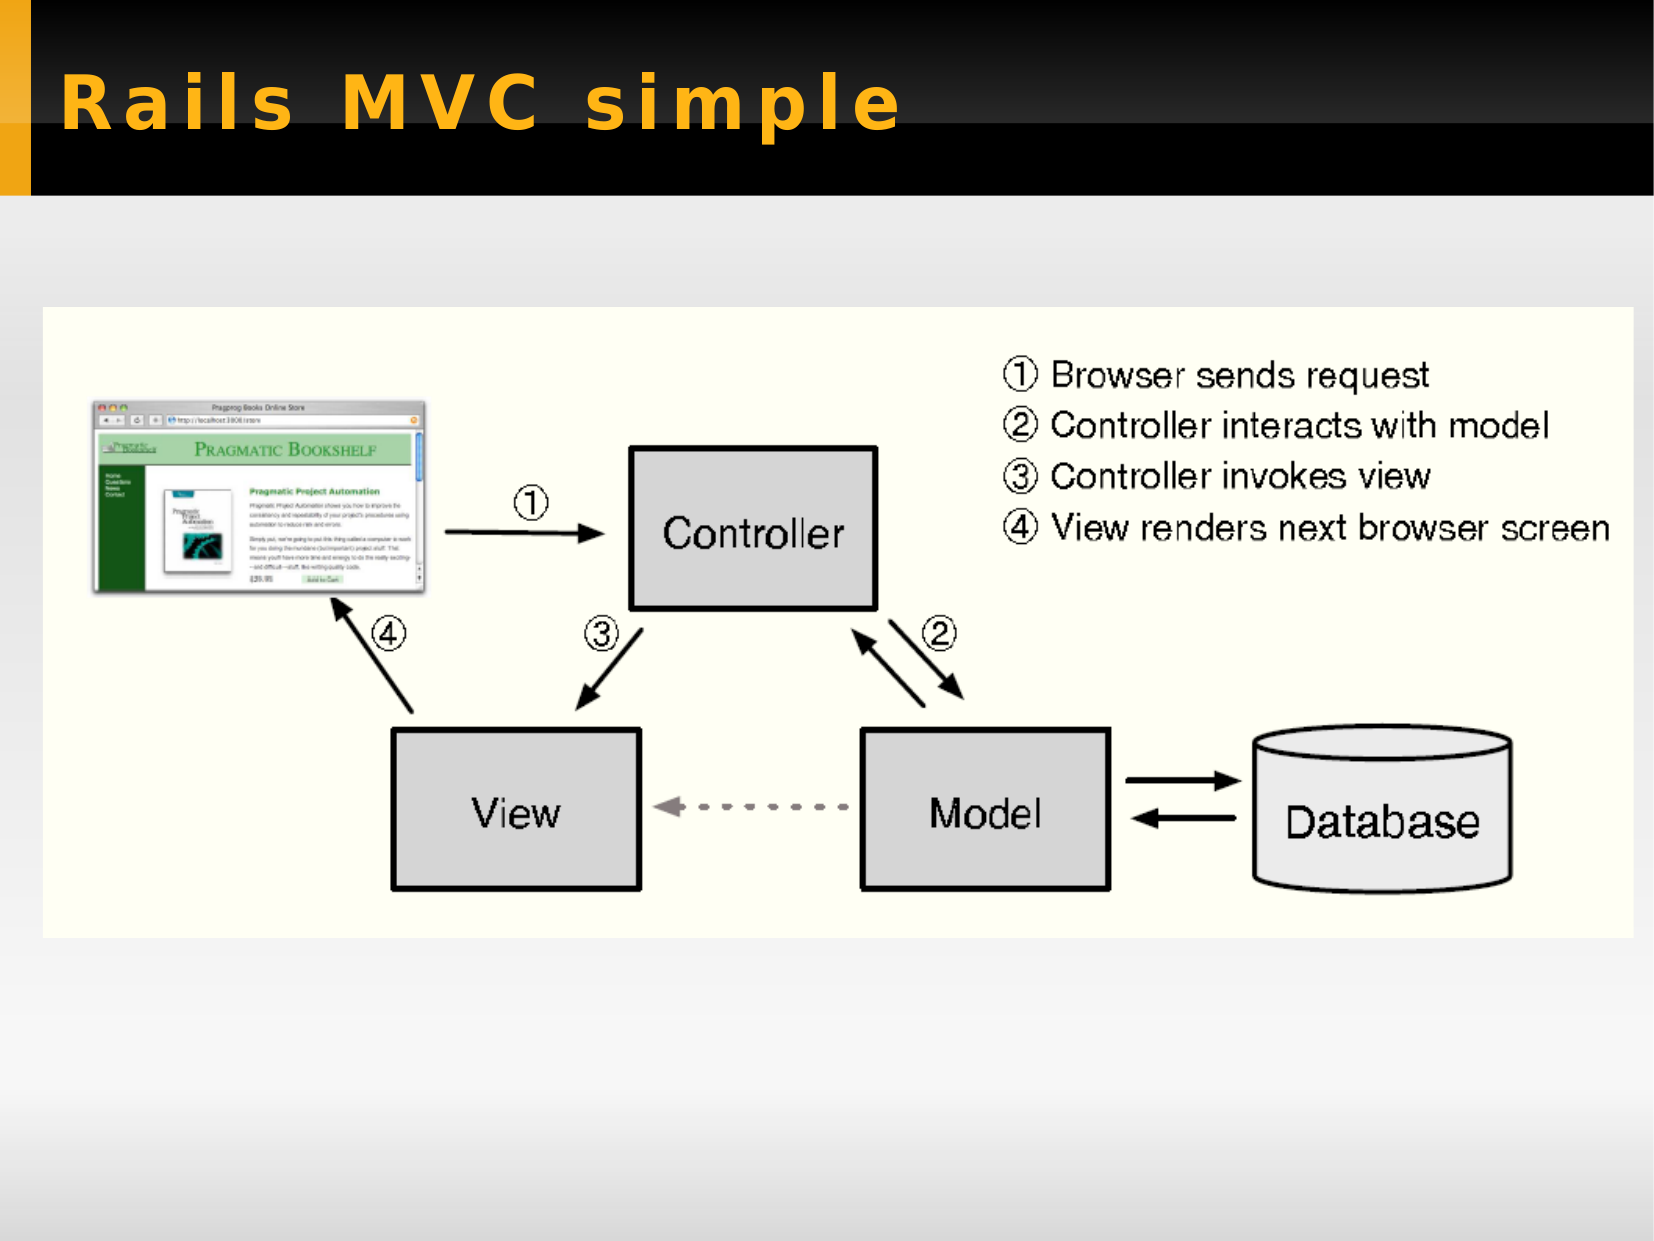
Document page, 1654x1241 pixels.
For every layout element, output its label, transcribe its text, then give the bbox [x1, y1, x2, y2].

title Rails MVC simple [59, 29, 1270, 178]
picture [0, 0, 1654, 1241]
